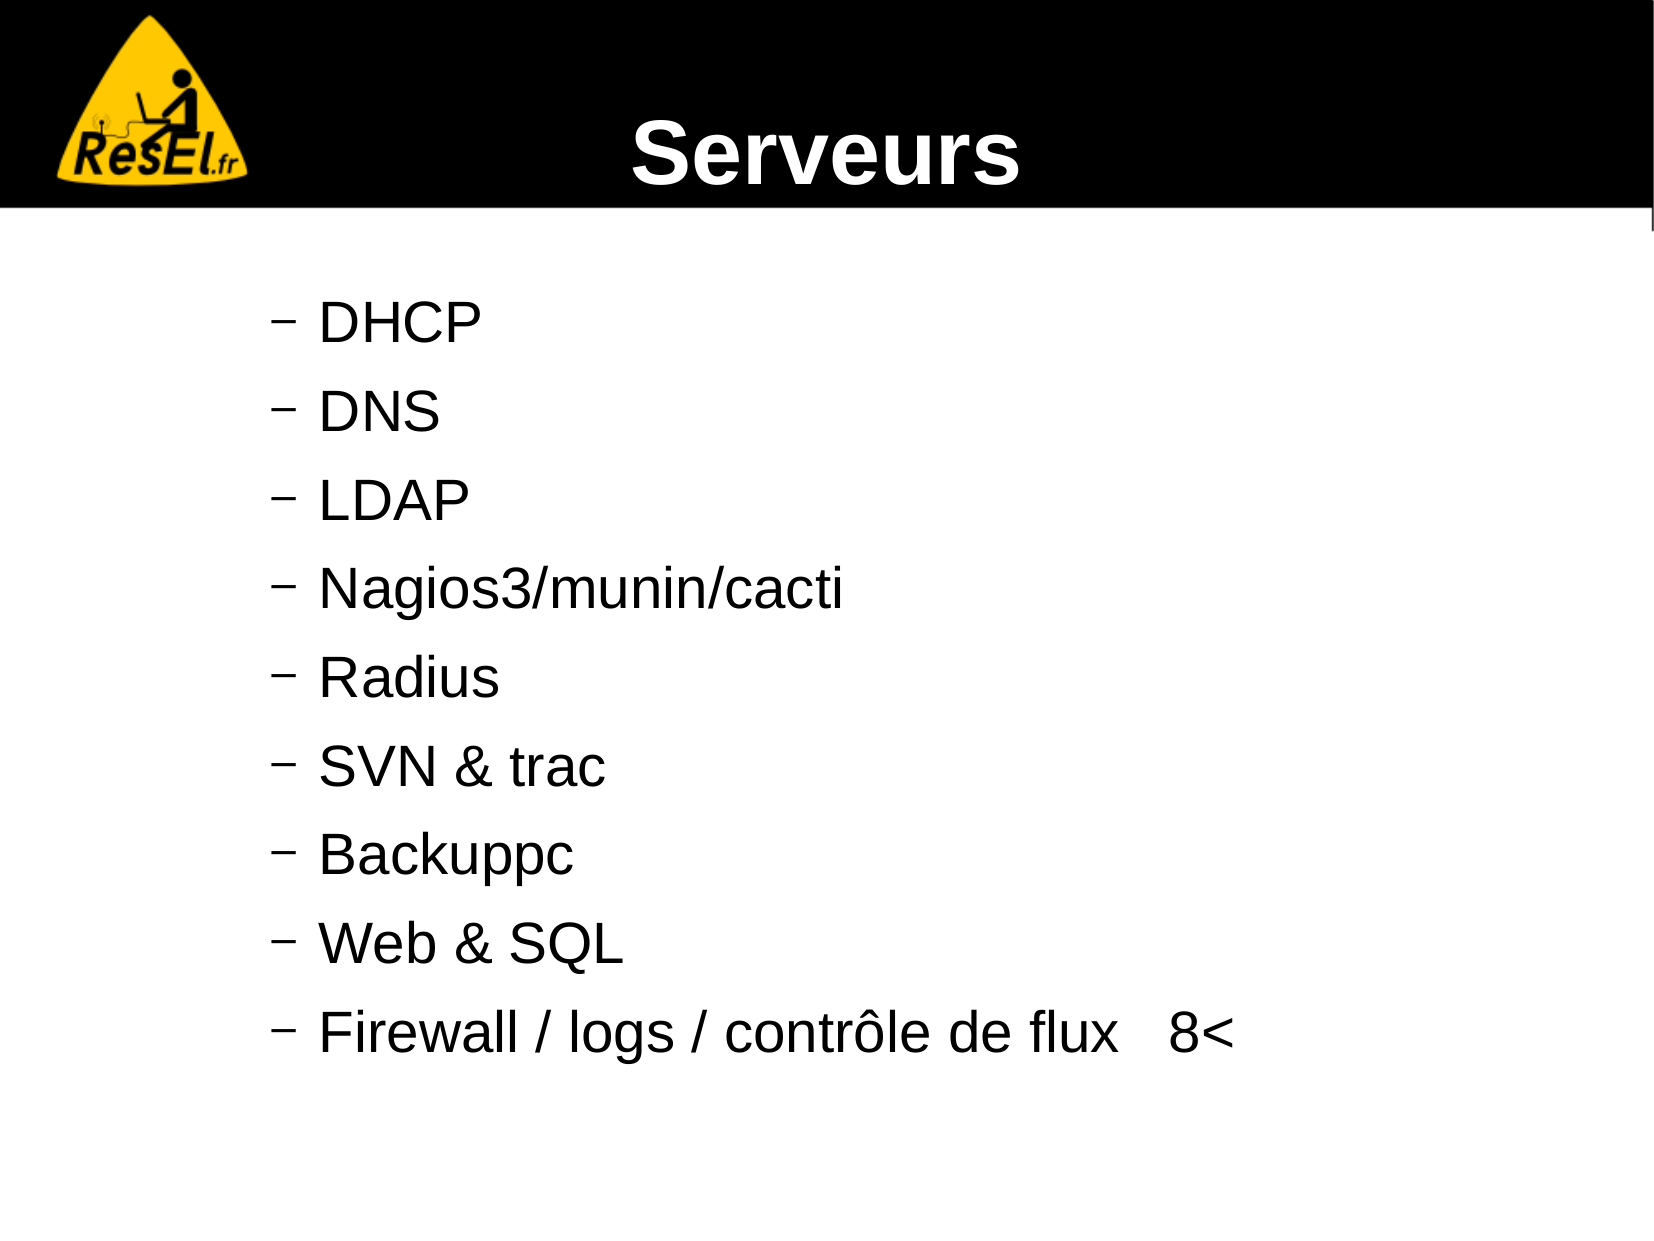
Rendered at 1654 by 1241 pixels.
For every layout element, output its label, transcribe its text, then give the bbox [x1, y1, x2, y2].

list DHCP DNS LDAP Nagios3/munin/cacti Radius SVN & trac Backuppc Web & SQL Firewall / logs / contrôle de flux 8< [82, 290, 1571, 1094]
title Serveurs [82, 49, 1571, 257]
picture [0, 0, 1654, 1241]
